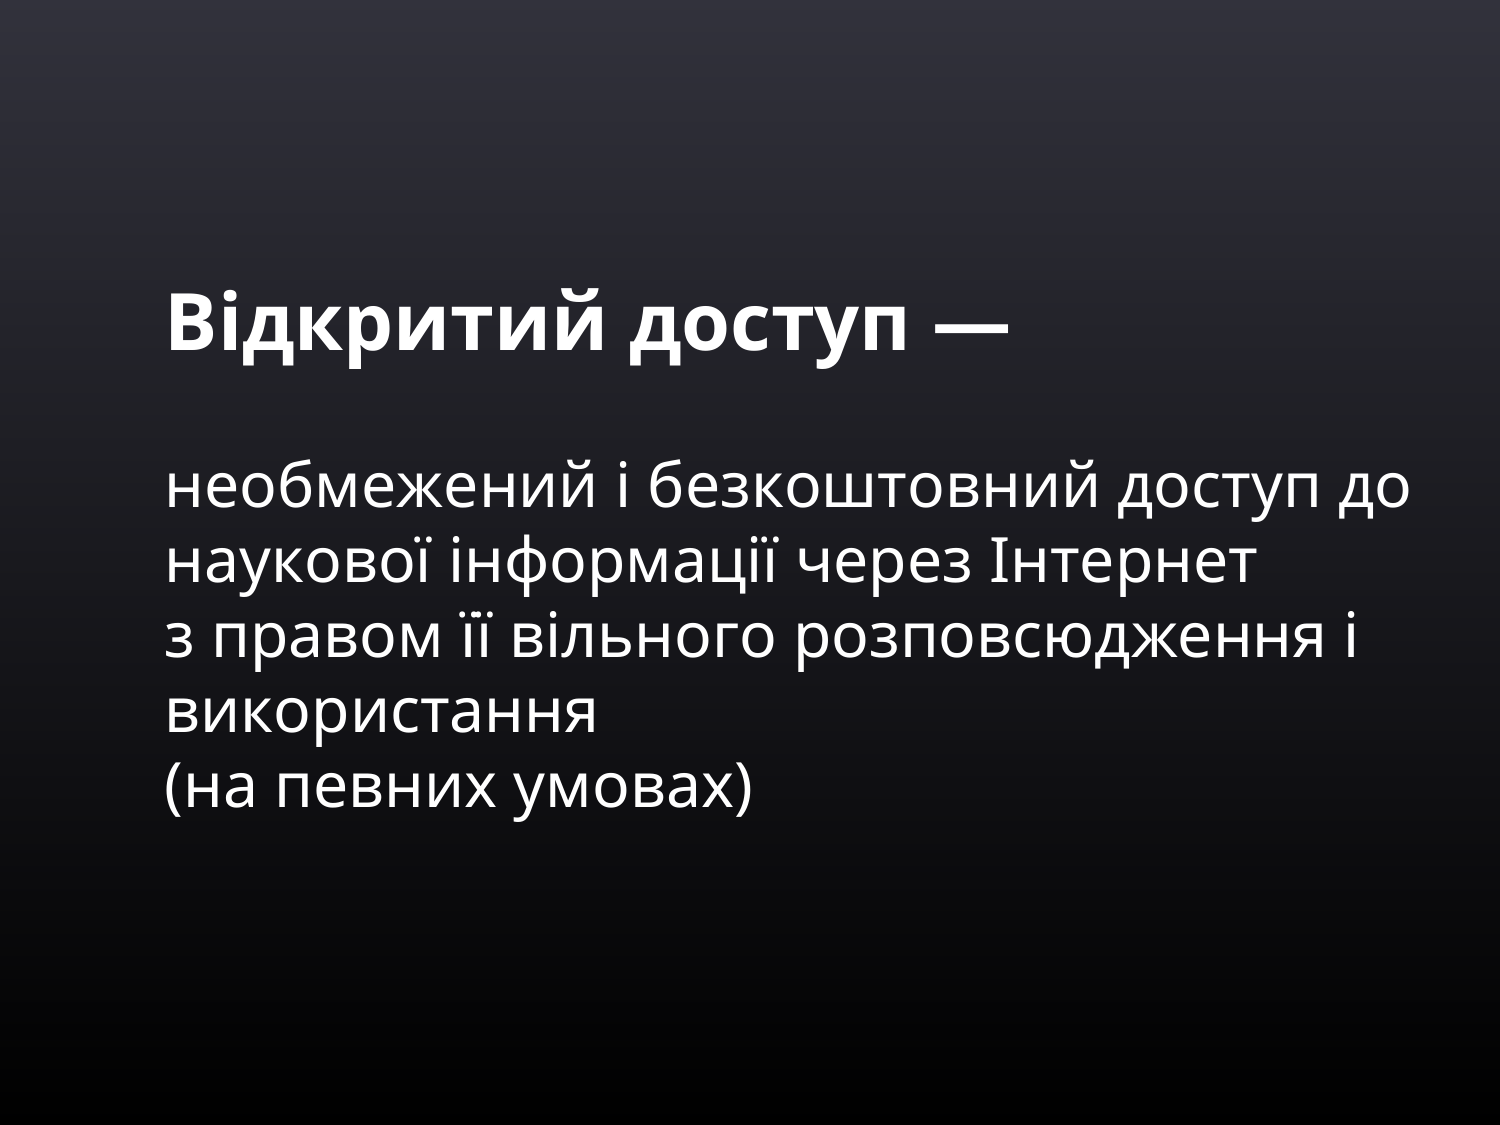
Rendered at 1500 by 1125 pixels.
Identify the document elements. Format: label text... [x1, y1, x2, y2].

title Відкритий доступ — [149, 237, 1475, 400]
list необмежений і безкоштовний доступ до наукової інформації через Інтернет з правом її вільного розповсюдження і використання (на певних умовах) [149, 437, 1475, 875]
